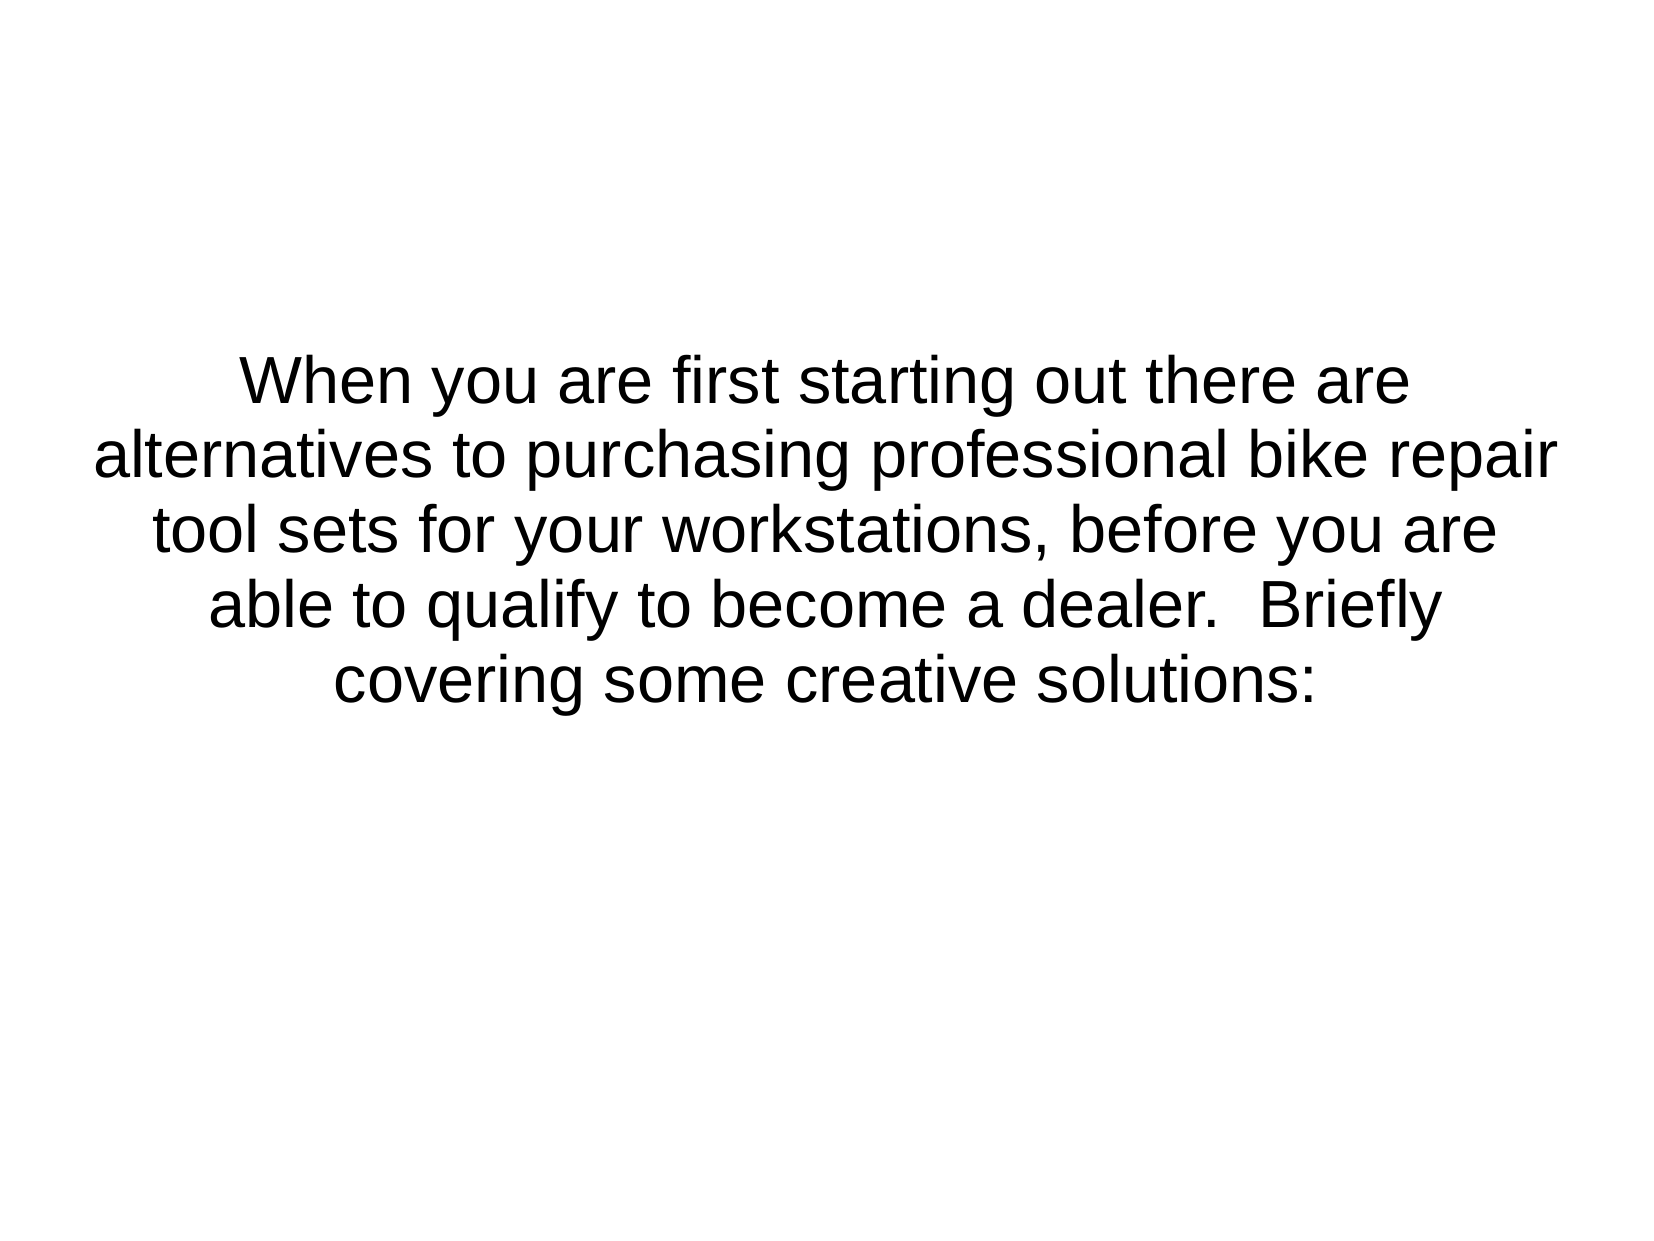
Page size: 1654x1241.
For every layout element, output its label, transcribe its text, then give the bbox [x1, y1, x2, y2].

subtitle When you are first starting out there are alternatives to purchasing professional bike repair tool sets for your workstations, before you are able to qualify to become a dealer. Briefly covering some creative solutions: [82, 49, 1571, 1010]
